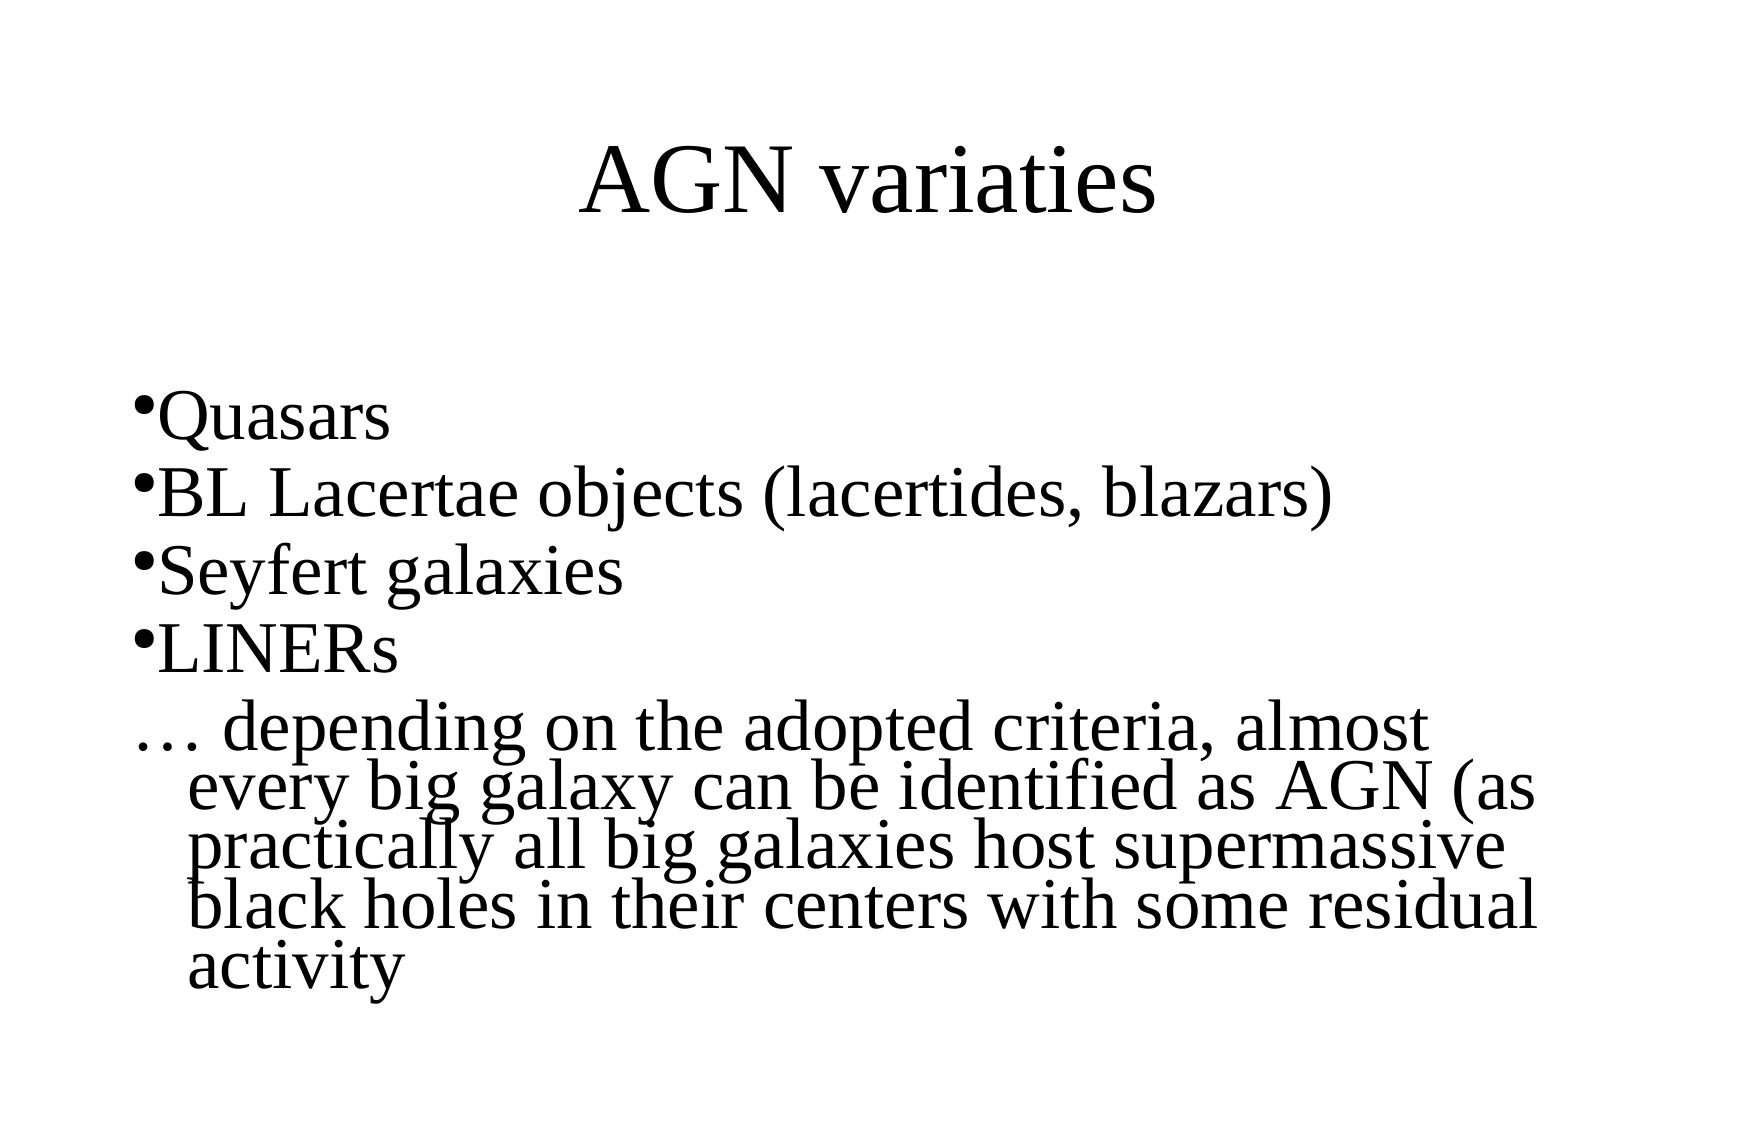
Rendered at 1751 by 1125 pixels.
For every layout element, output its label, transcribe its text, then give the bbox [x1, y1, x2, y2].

list Quasars BL Lacertae objects (lacertides, blazars) Seyfert galaxies LINERs … depending on the adopted criteria, almost every big galaxy can be identified as AGN (as practically all big galaxies host supermassive black holes in their centers with some residual activity [131, 324, 1606, 1070]
title AGN variaties [131, 65, 1606, 310]
